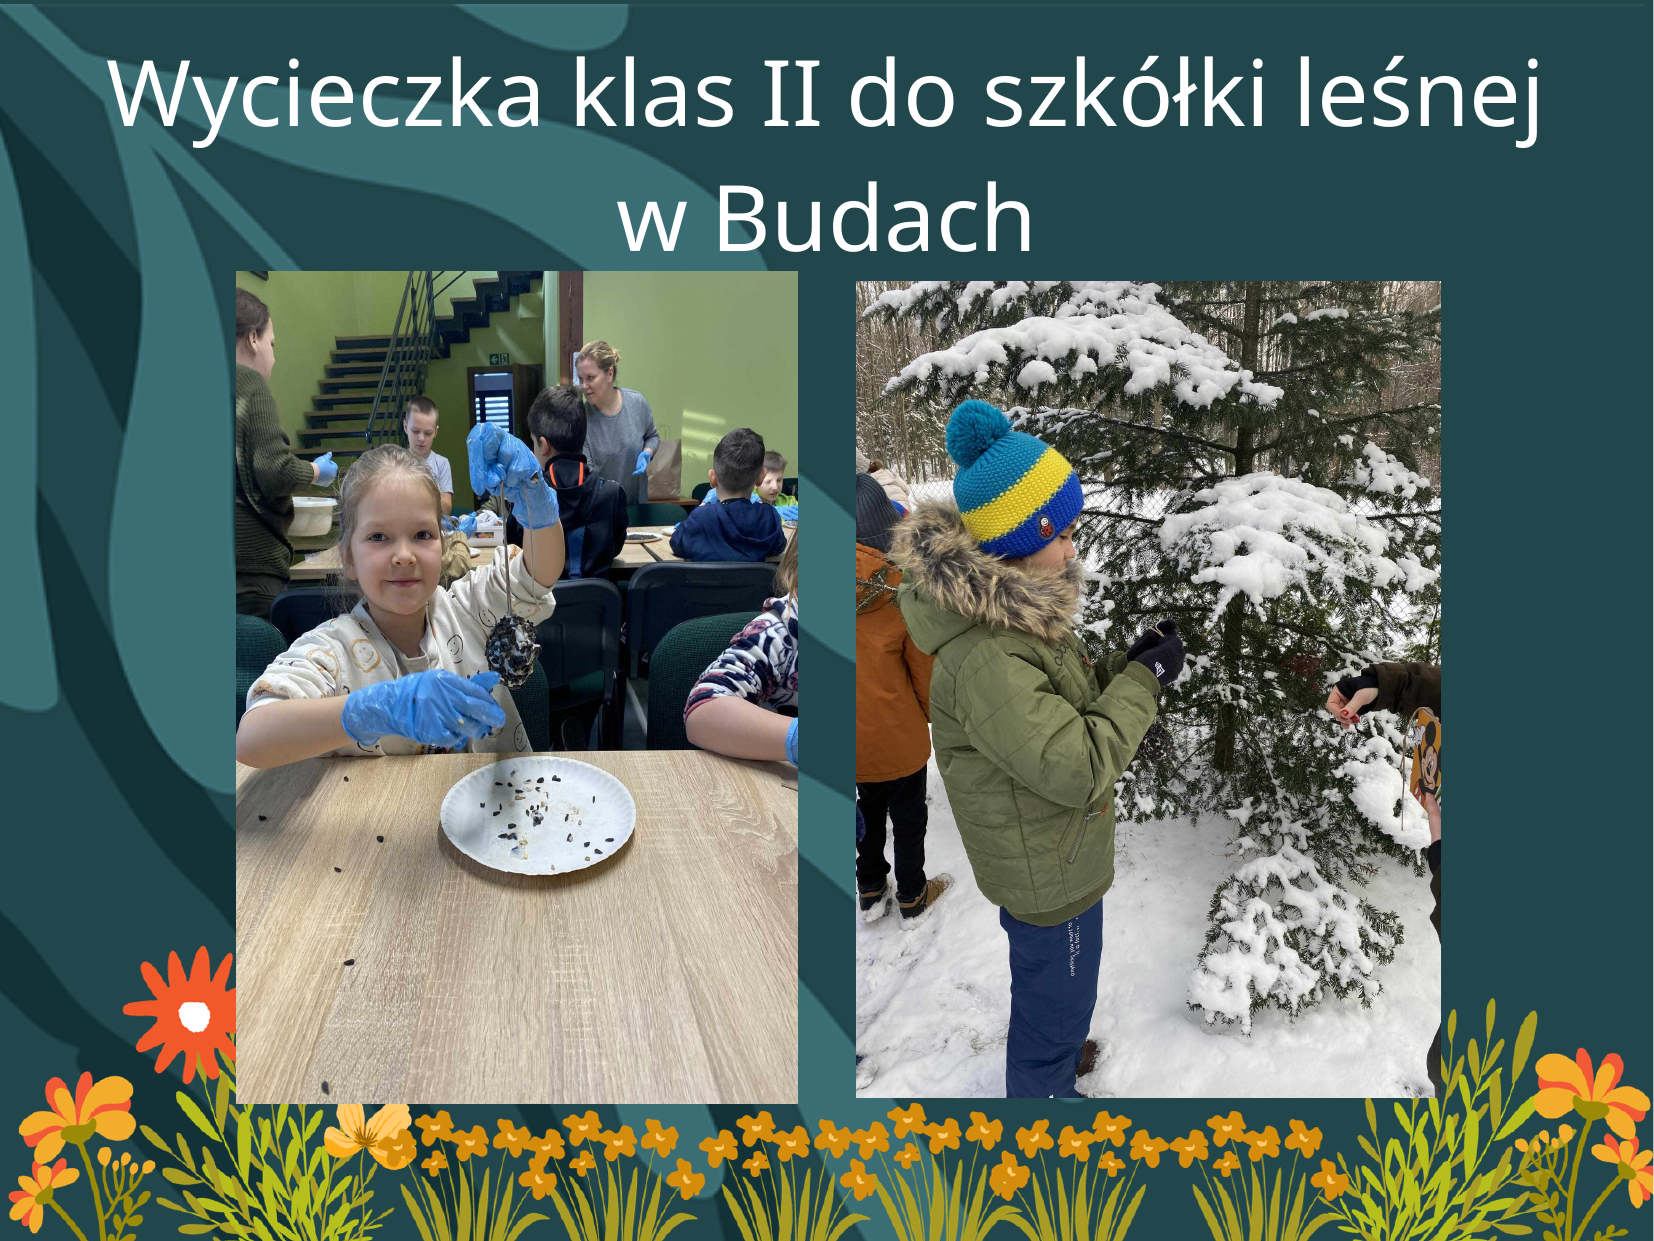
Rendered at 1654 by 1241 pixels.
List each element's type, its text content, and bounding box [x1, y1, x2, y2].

title Wycieczka klas II do szkółki leśnej w Budach [82, 24, 1571, 282]
picture [0, 0, 1654, 1241]
